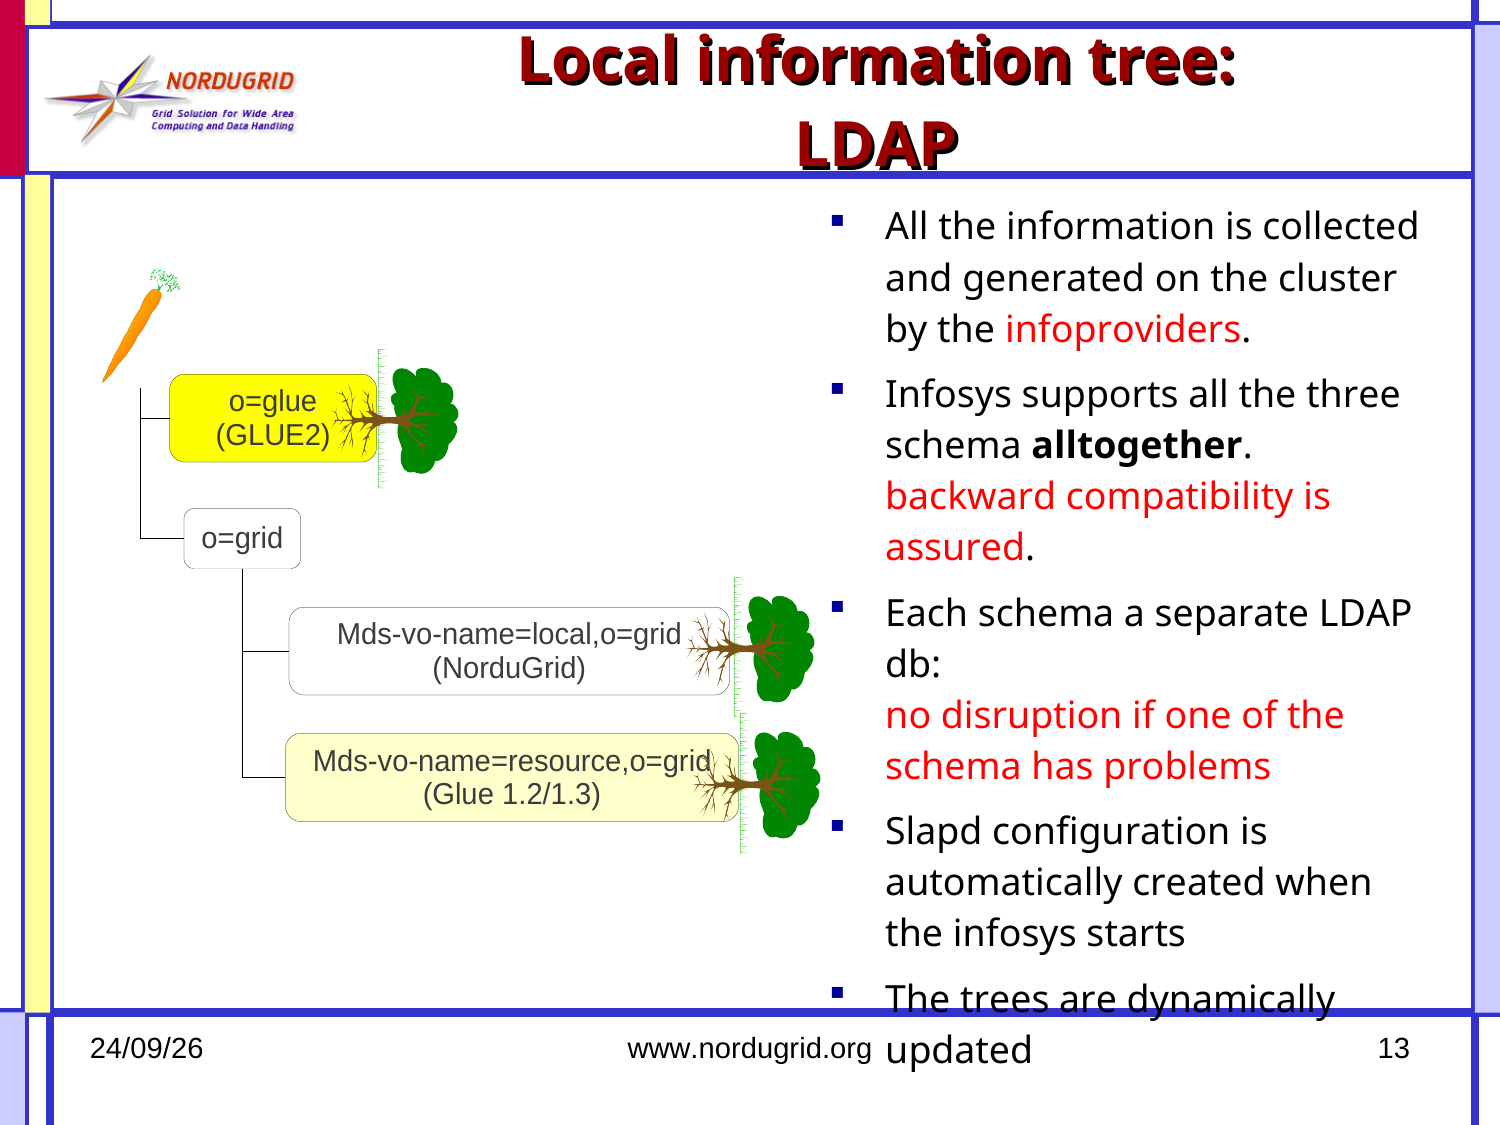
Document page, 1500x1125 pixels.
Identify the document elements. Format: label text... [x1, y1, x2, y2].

chart [5, 224, 901, 869]
picture [40, 49, 301, 148]
title Local information tree: LDAP [324, 17, 1428, 183]
list All the information is collected and generated on the cluster by the infoproviders. Infosys supports all the three schema alltogether. backward compatibility is assured. Each schema a separate LDAP db: no disruption if one of the schema has problems Slapd configuration is automatically created when the infosys starts The trees are dynamically updated [772, 200, 1426, 976]
